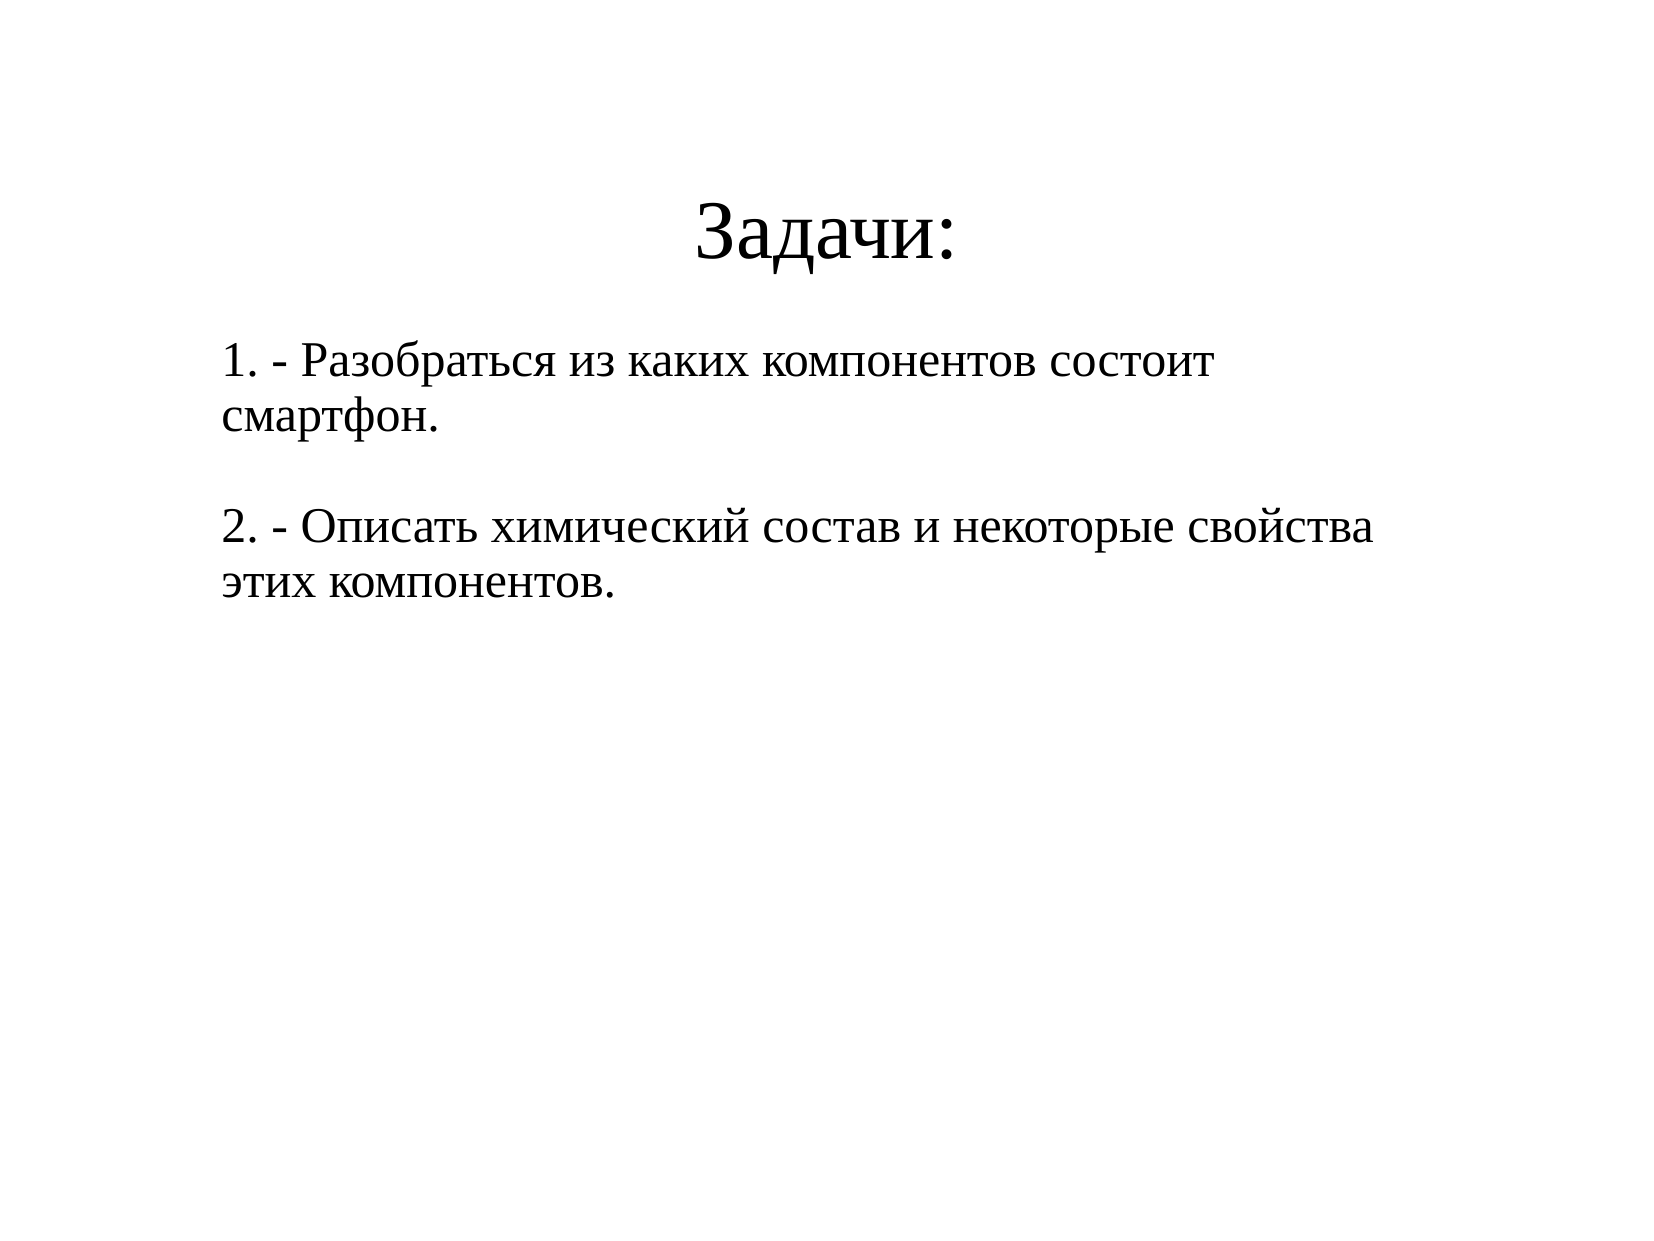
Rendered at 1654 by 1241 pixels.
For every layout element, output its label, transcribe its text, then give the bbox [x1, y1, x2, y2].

text_box Задачи: 1. - Разобраться из каких компонентов состоит смартфон. 2. - Описать химический состав и некоторые свойства этих компонентов. [206, 177, 1447, 827]
